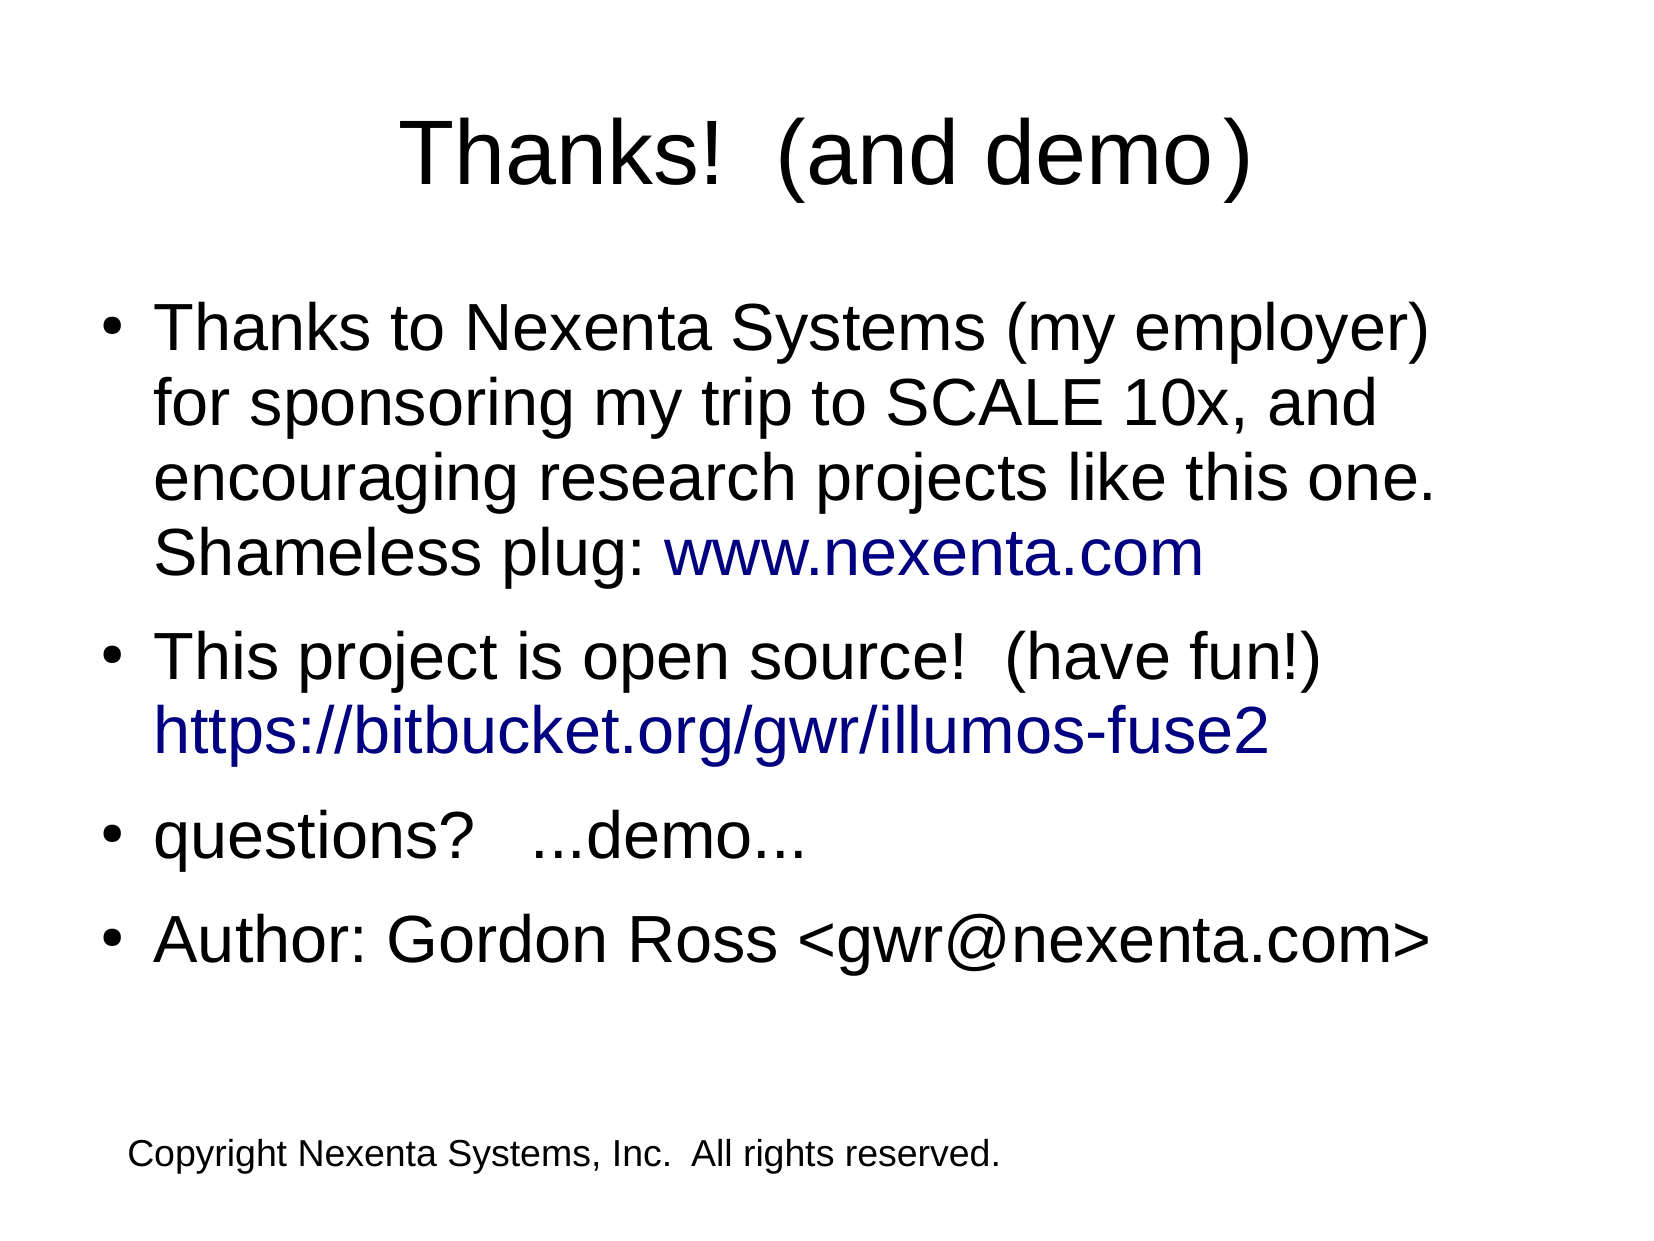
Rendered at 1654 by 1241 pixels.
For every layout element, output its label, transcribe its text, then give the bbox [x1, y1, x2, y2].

text_box Copyright Nexenta Systems, Inc. All rights reserved. [112, 1125, 1463, 1182]
title Thanks! (and demo ) [82, 49, 1571, 257]
list Thanks to Nexenta Systems (my employer) for sponsoring my trip to SCALE 10x, and encouraging research projects like this one. Shameless plug: www.nexenta.com This project is open source! (have fun!) https://bitbucket.org/gwr/illumos-fuse2 questions? ...demo... Author: Gordon Ross <gwr@nexenta.com> [82, 290, 1571, 1088]
